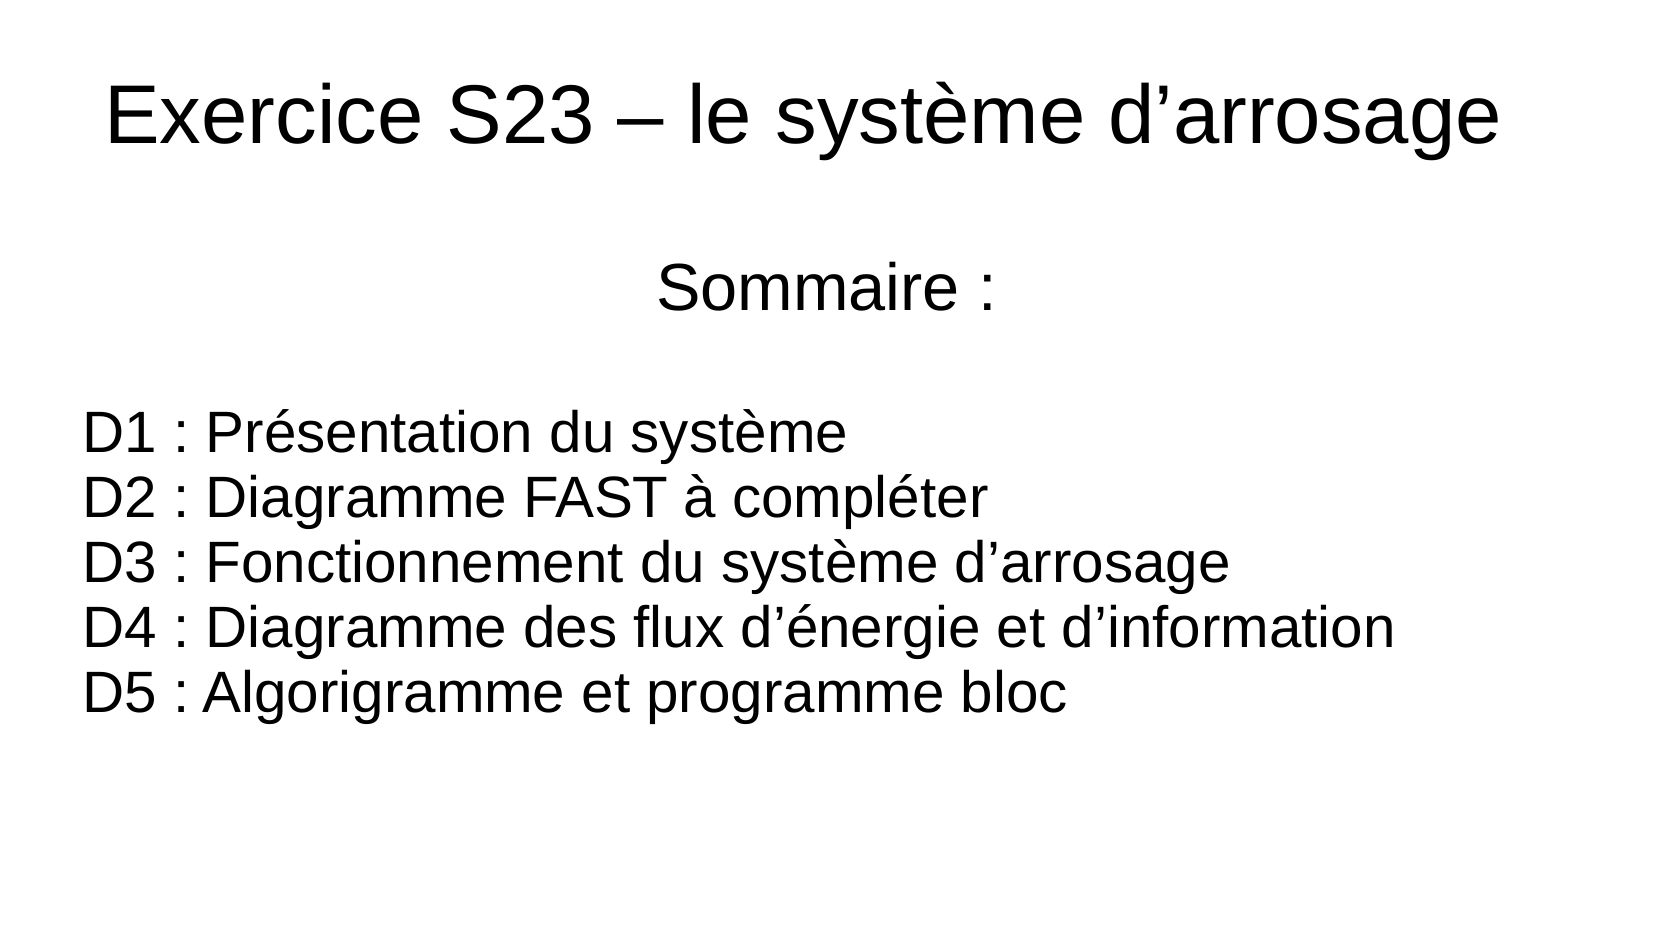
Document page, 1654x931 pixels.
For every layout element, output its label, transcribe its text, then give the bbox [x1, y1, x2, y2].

title Exercice S23 – le système d’arrosage [82, 37, 1571, 193]
subtitle Sommaire : D1 : Présentation du système D2 : Diagramme FAST à compléter D3 : Fonctionnement du système d’arrosage D4 : Diagramme des flux d’énergie et d’information D5 : Algorigramme et programme bloc [82, 217, 1571, 758]
